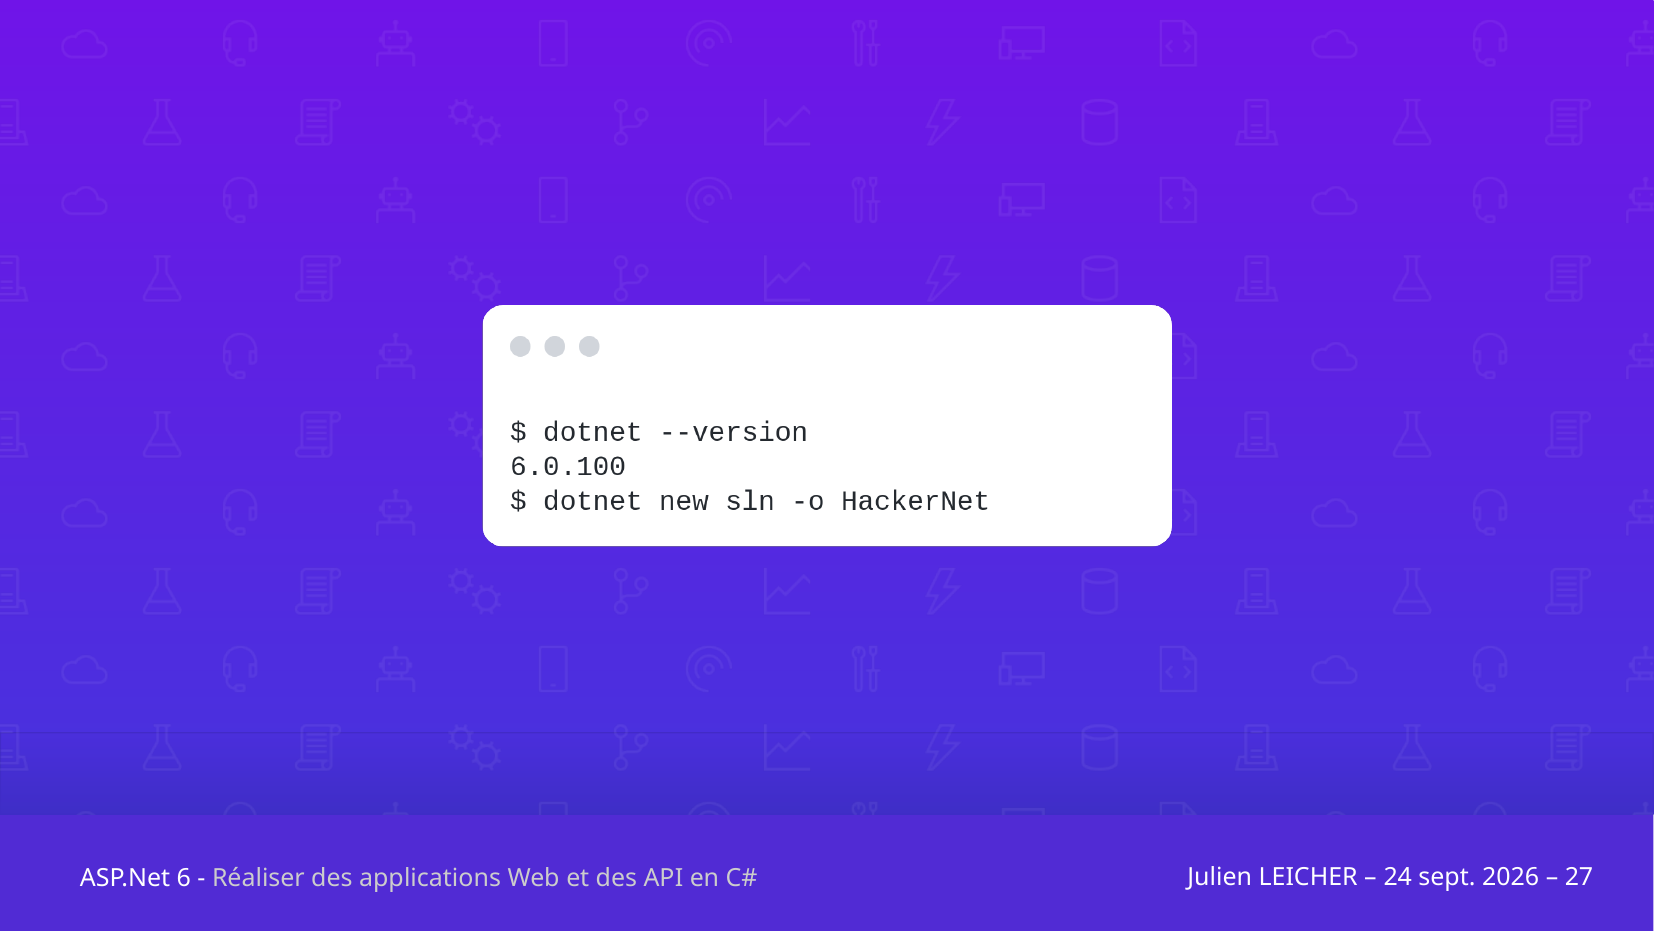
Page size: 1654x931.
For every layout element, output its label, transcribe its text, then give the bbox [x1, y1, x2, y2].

text_box Julien LEICHER – 28 févr. 2022 – <numéro> [0, 815, 1654, 931]
picture [439, 253, 1215, 599]
text_box ASP.Net 6 - Réaliser des applications Web et des API en C# [64, 852, 798, 898]
text_box [0, 0, 1654, 815]
